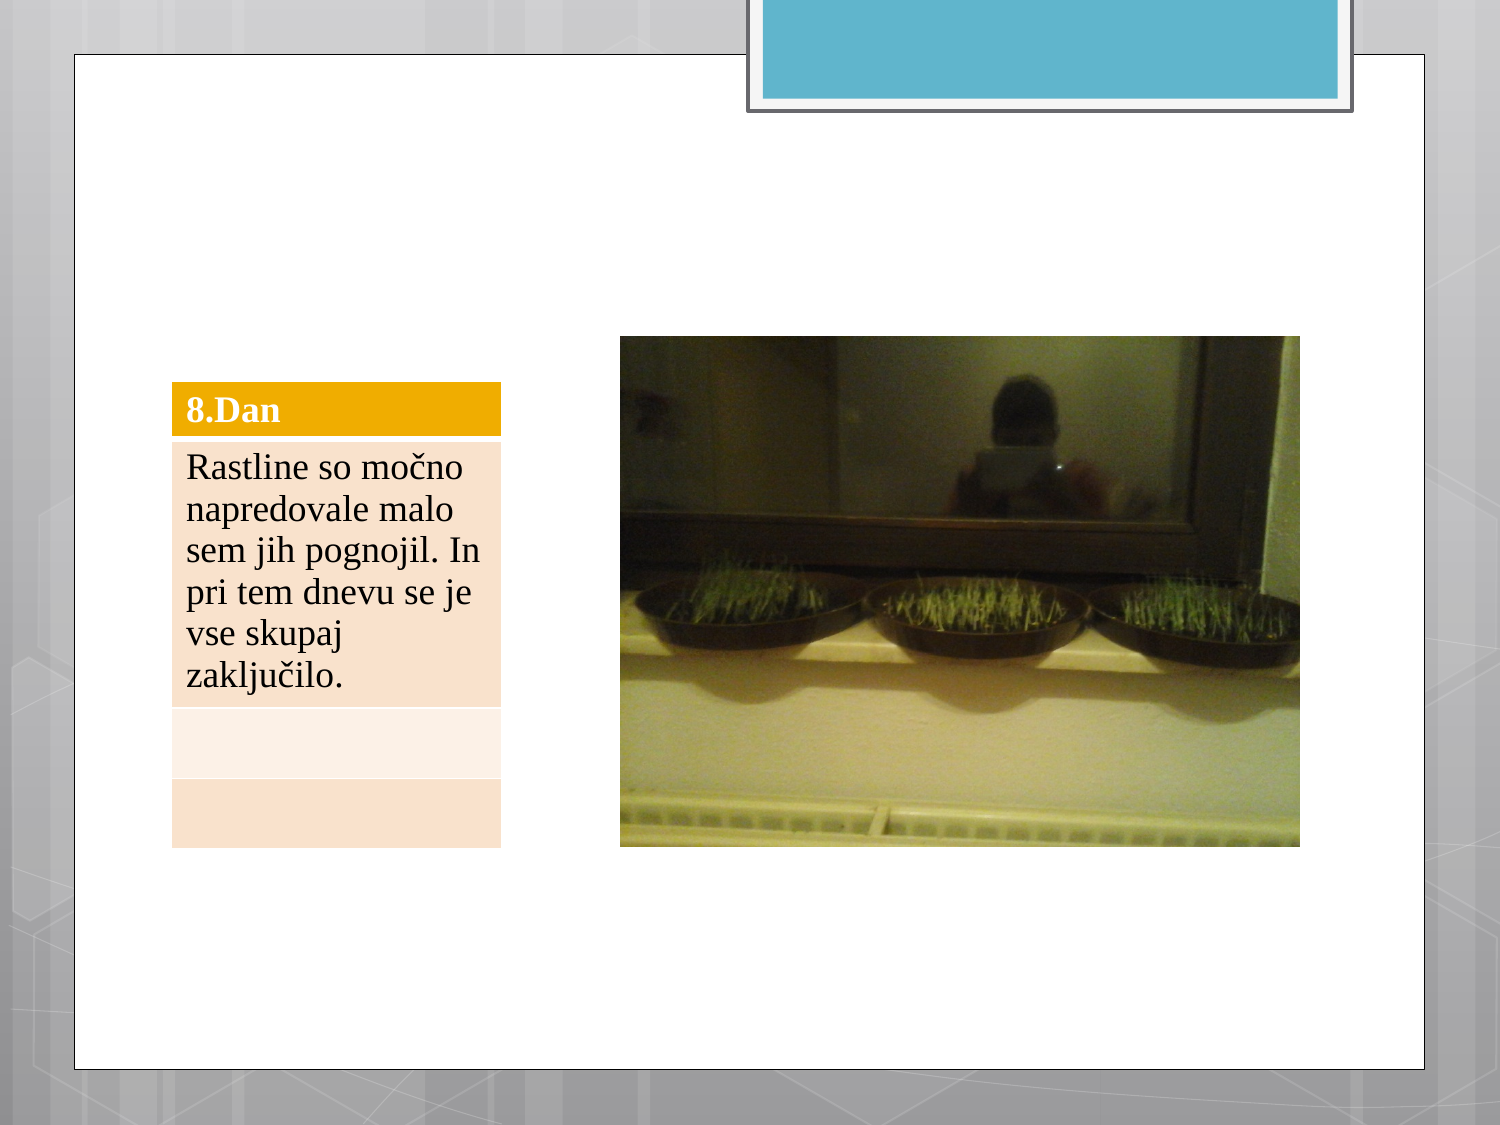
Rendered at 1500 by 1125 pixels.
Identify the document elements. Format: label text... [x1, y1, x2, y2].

table_cell Rastline so močno napredovale malo sem jih pognojil. In pri tem dnevu se je vse skupaj zaključilo. [172, 442, 501, 707]
table_cell [172, 779, 501, 848]
table_header 8.Dan [172, 382, 501, 436]
table_cell [172, 709, 501, 778]
picture [620, 336, 1300, 847]
